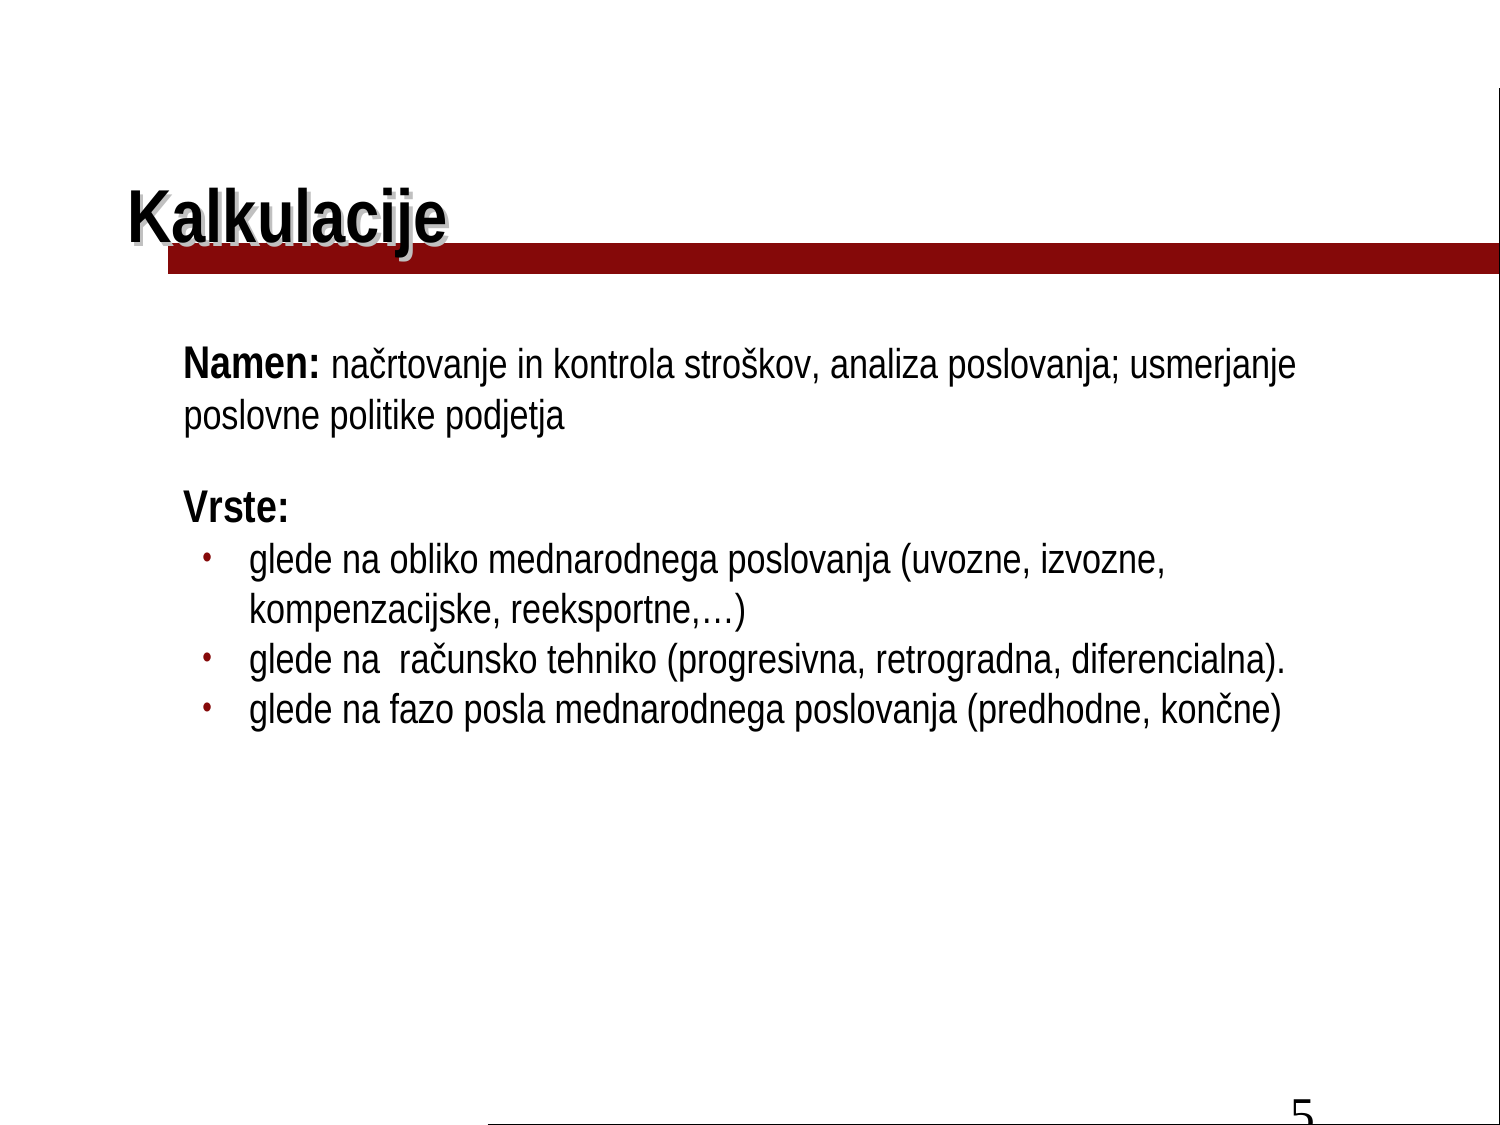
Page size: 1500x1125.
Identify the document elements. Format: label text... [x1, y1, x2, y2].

list Namen: načrtovanje in kontrola stroškov, analiza poslovanja; usmerjanje poslovne politike podjetja Vrste: glede na obliko mednarodnega poslovanja (uvozne, izvozne, kompenzacijske, reeksportne,…) glede na računsko tehniko (progresivna, retrogradna, diferencialna). glede na fazo posla mednarodnega poslovanja (predhodne, končne) [112, 324, 1388, 1001]
title Kalkulacije [112, 137, 1388, 288]
